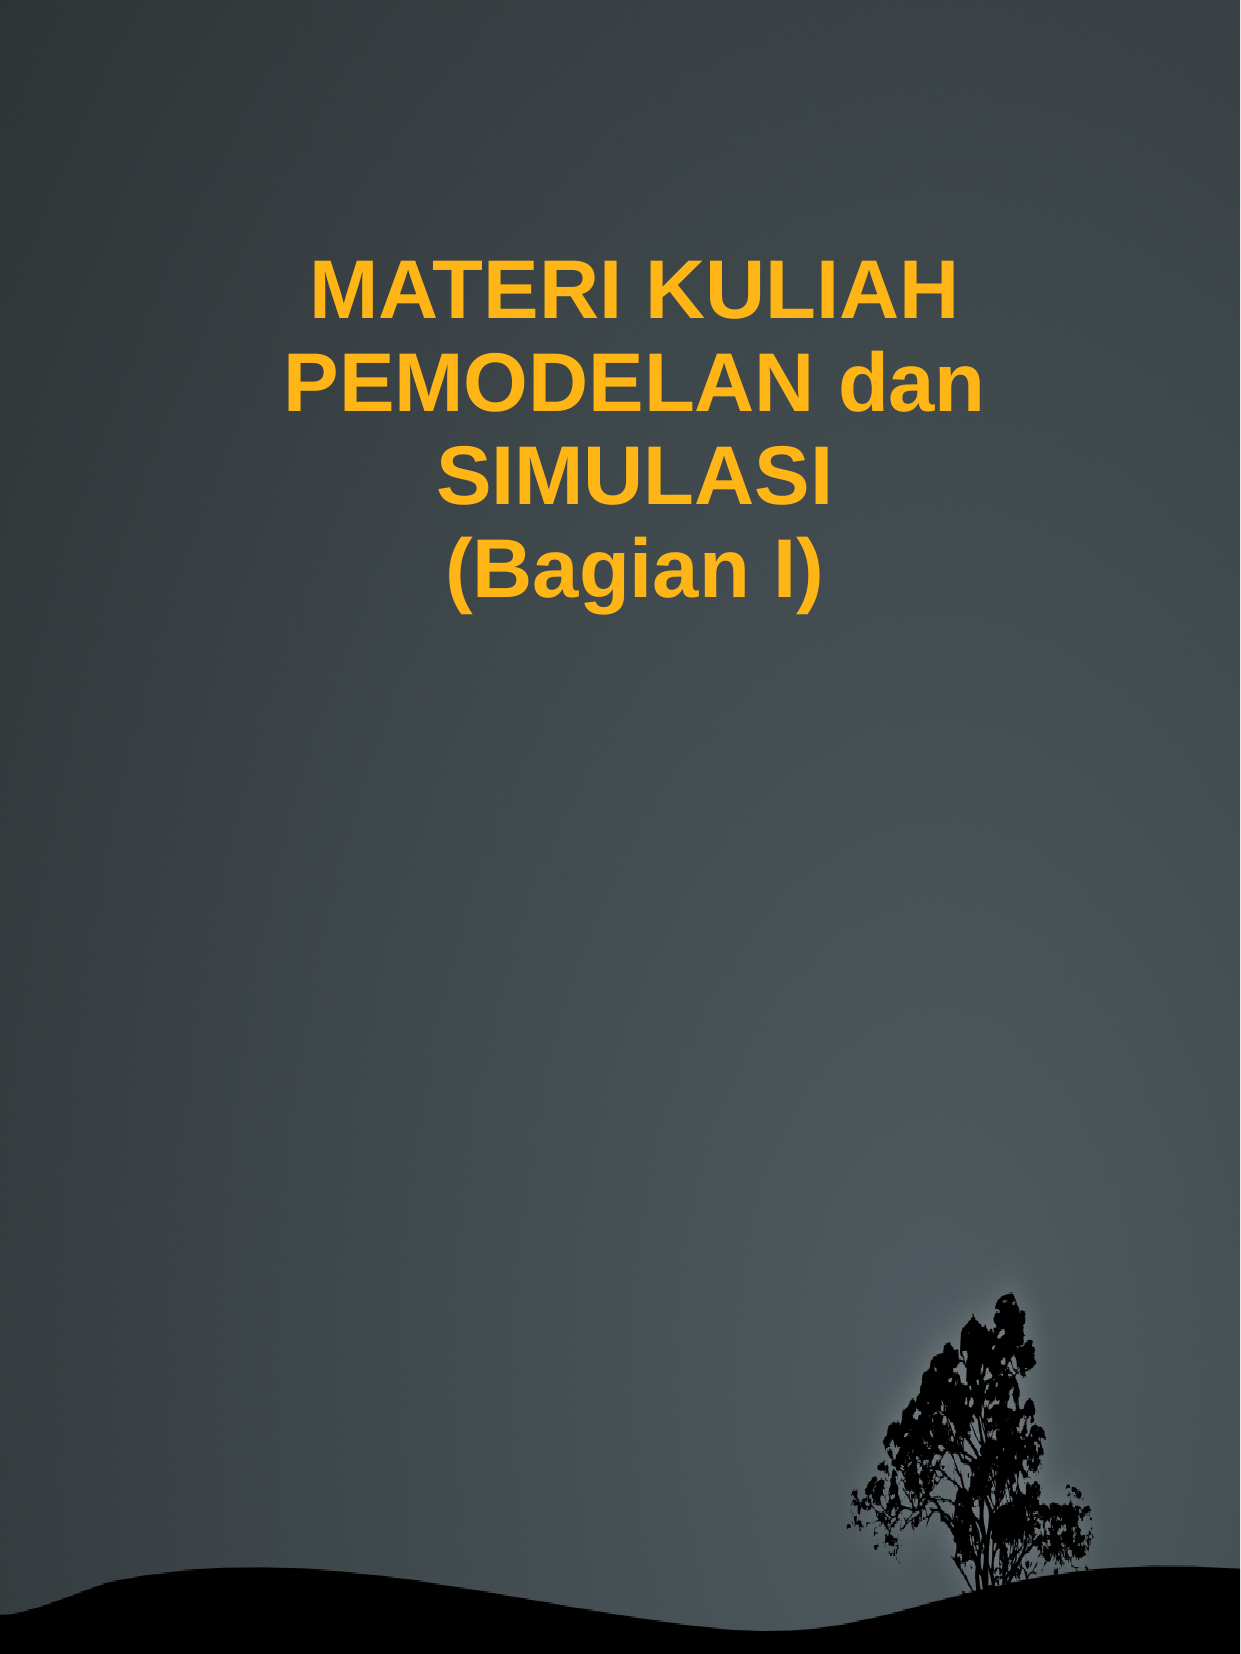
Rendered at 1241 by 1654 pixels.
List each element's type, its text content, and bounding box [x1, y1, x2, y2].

text_box MATERI KULIAH PEMODELAN dan SIMULASI (Bagian I) [206, 236, 1063, 624]
picture [0, 0, 1241, 1654]
